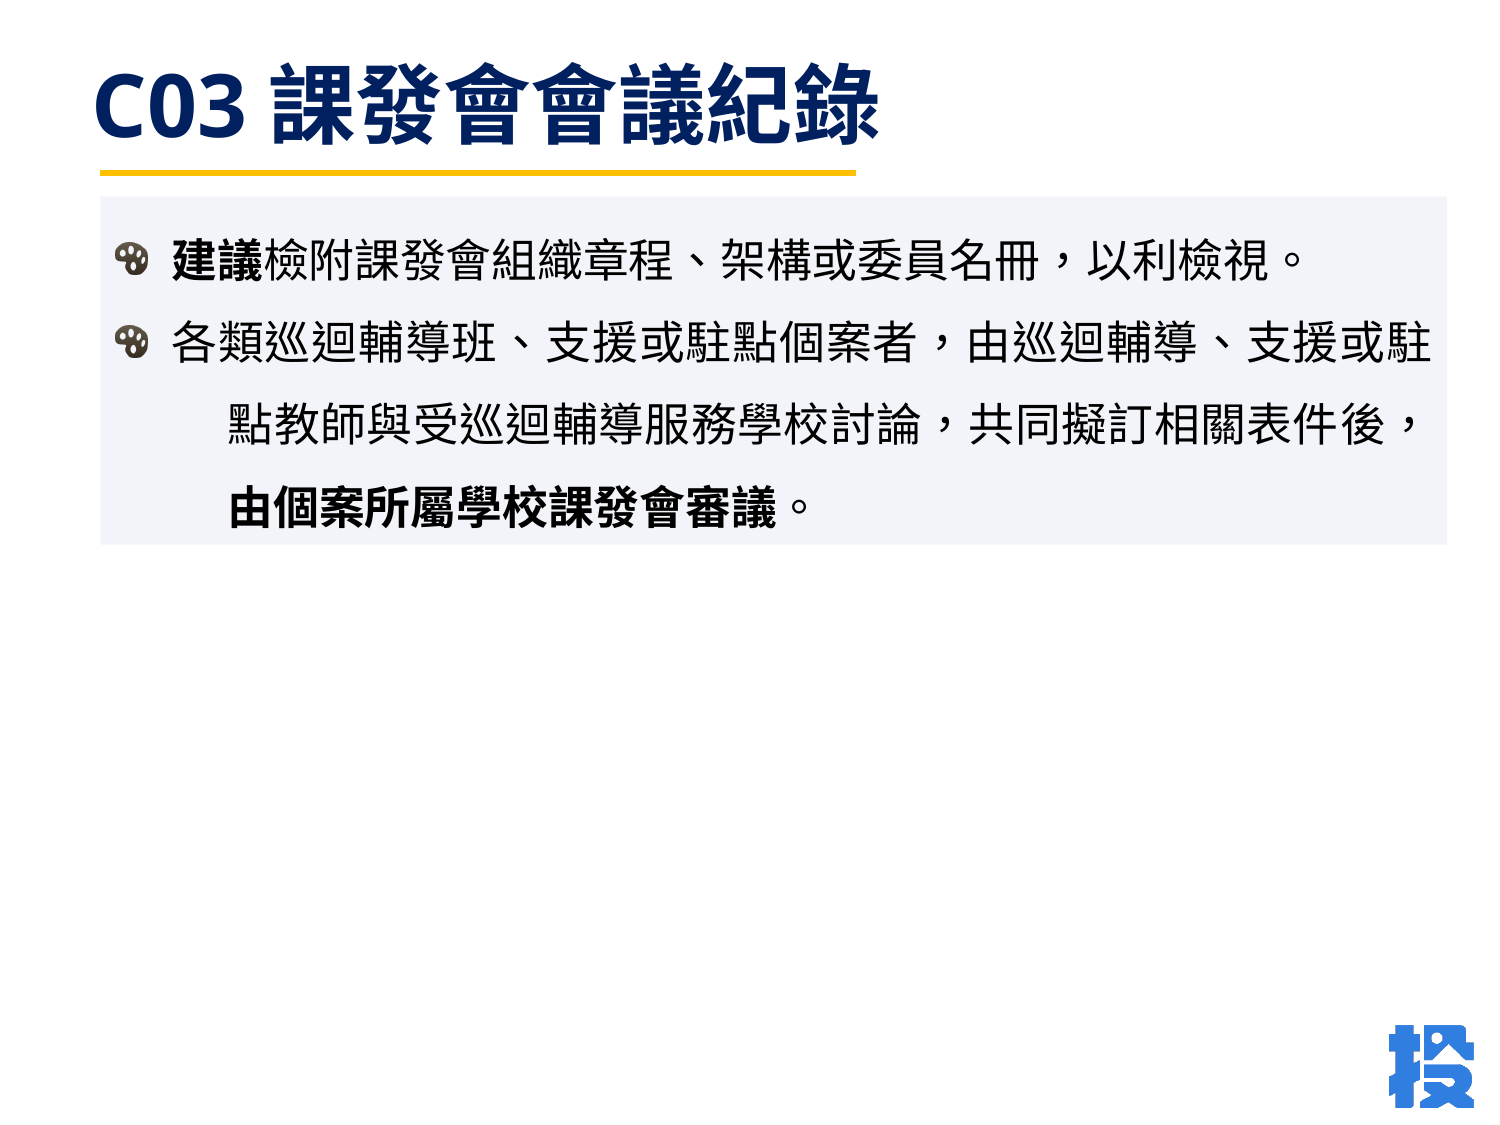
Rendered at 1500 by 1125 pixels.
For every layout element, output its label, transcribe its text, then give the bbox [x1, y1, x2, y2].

text_box C03課發會會議紀錄 [76, 42, 890, 164]
text_box 建議檢附課發會組織章程、架構或委員名冊，以利檢視。 各類巡迴輔導班、支援或駐點個案者，由巡迴輔導、支援或駐點教師與受巡迴輔導服務學校討論，共同擬訂相關表件後，由個案所屬學校課發會審議。 [100, 196, 1447, 545]
picture [1362, 997, 1500, 1125]
